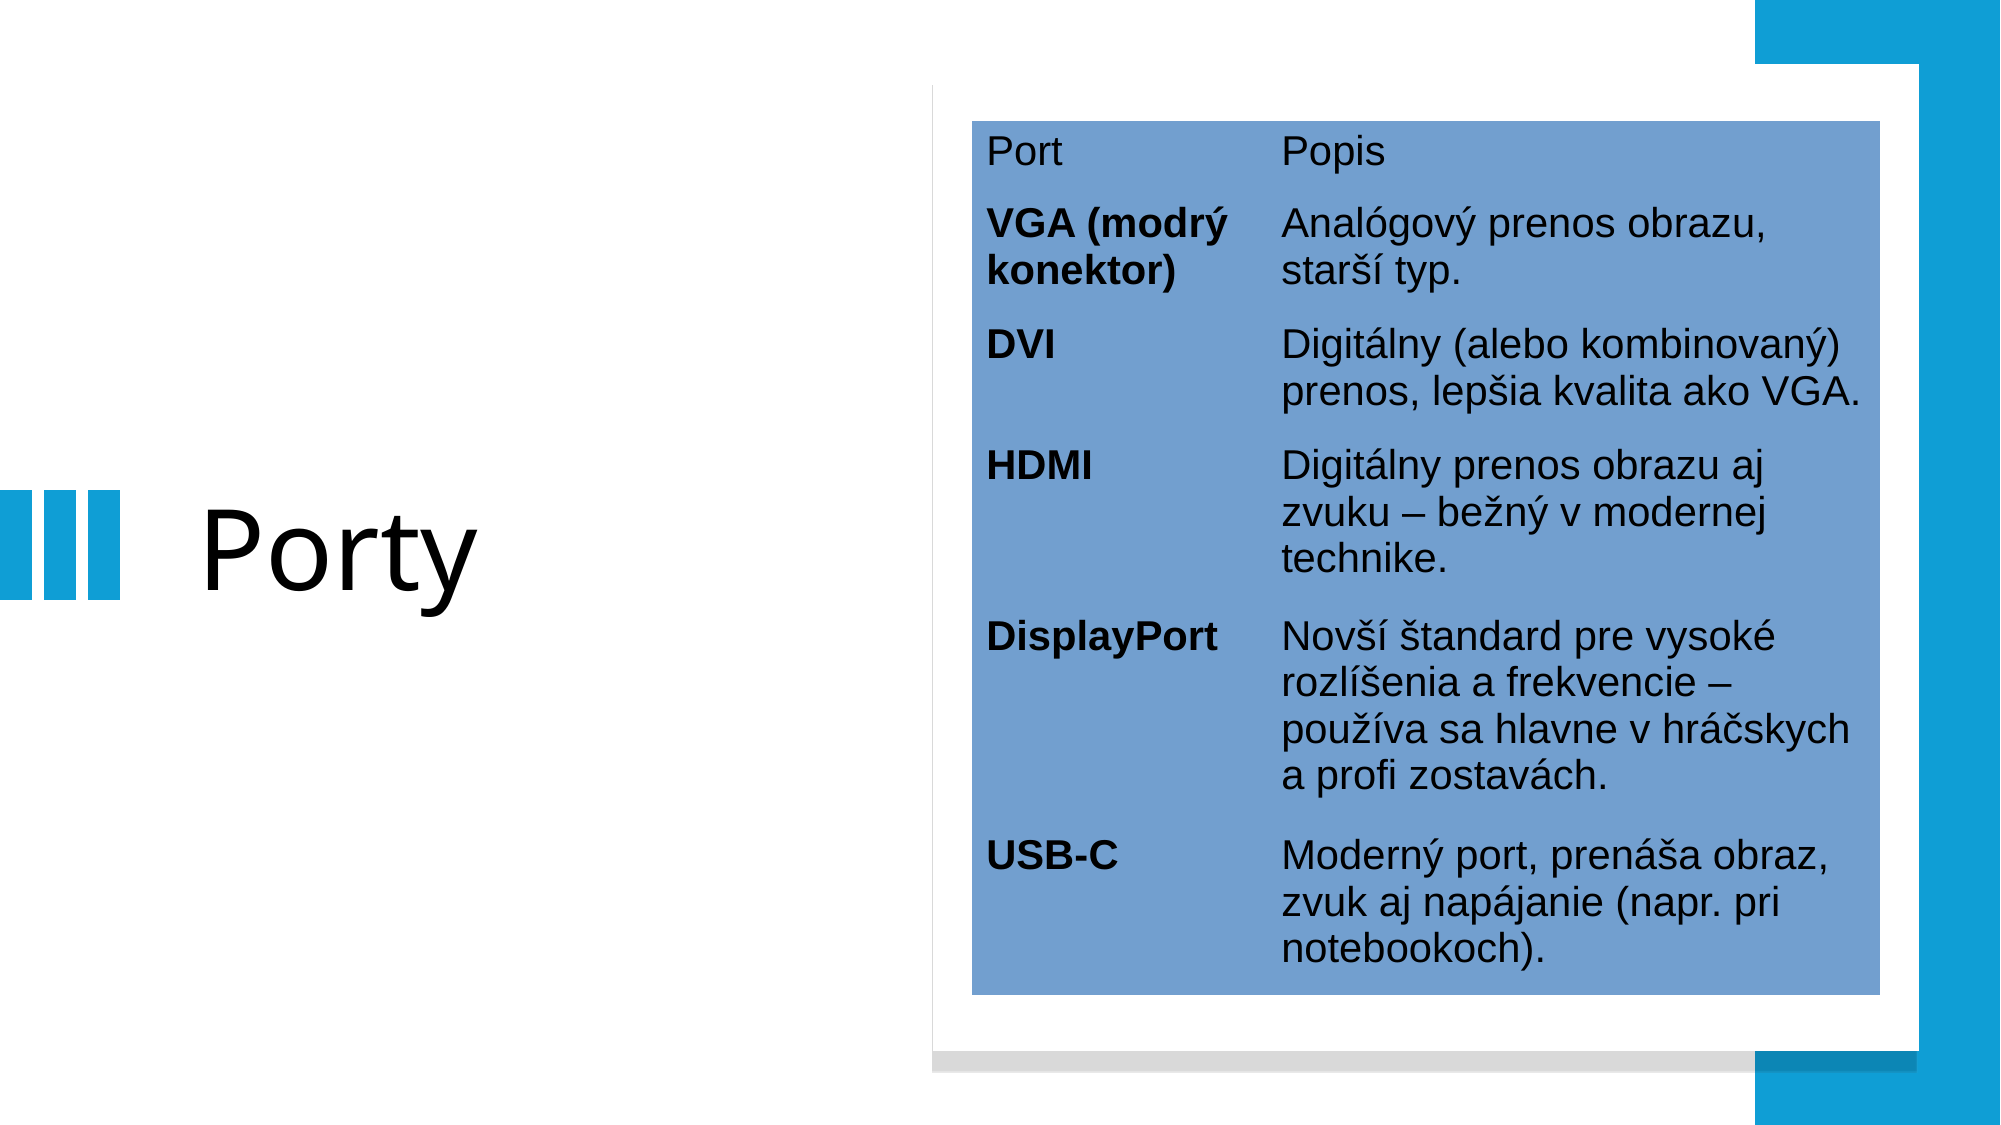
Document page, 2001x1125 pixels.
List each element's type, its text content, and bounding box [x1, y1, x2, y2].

table_cell HDMI [972, 435, 1266, 605]
table_cell DVI [972, 314, 1266, 435]
table_cell DisplayPort [972, 605, 1266, 824]
table_cell VGA (modrý konektor) [972, 193, 1266, 314]
table_cell Analógový prenos obrazu, starší typ. [1266, 193, 1880, 314]
table_cell Digitálny (alebo kombinovaný) prenos, lepšia kvalita ako VGA. [1266, 314, 1880, 435]
table_cell Moderný port, prenáša obraz, zvuk aj napájanie (napr. pri notebookoch). [1266, 824, 1880, 995]
table_cell Novší štandard pre vysoké rozlíšenia a frekvencie – používa sa hlavne v hráčskych a profi zostavách. [1266, 605, 1880, 824]
table_cell Digitálny prenos obrazu aj zvuku – bežný v modernej technike. [1266, 435, 1880, 605]
table_header Port [972, 121, 1266, 193]
text_box [0, 0, 2000, 1125]
table_header Popis [1266, 121, 1880, 193]
title Porty [182, 485, 845, 878]
table_cell USB-C [972, 824, 1266, 995]
